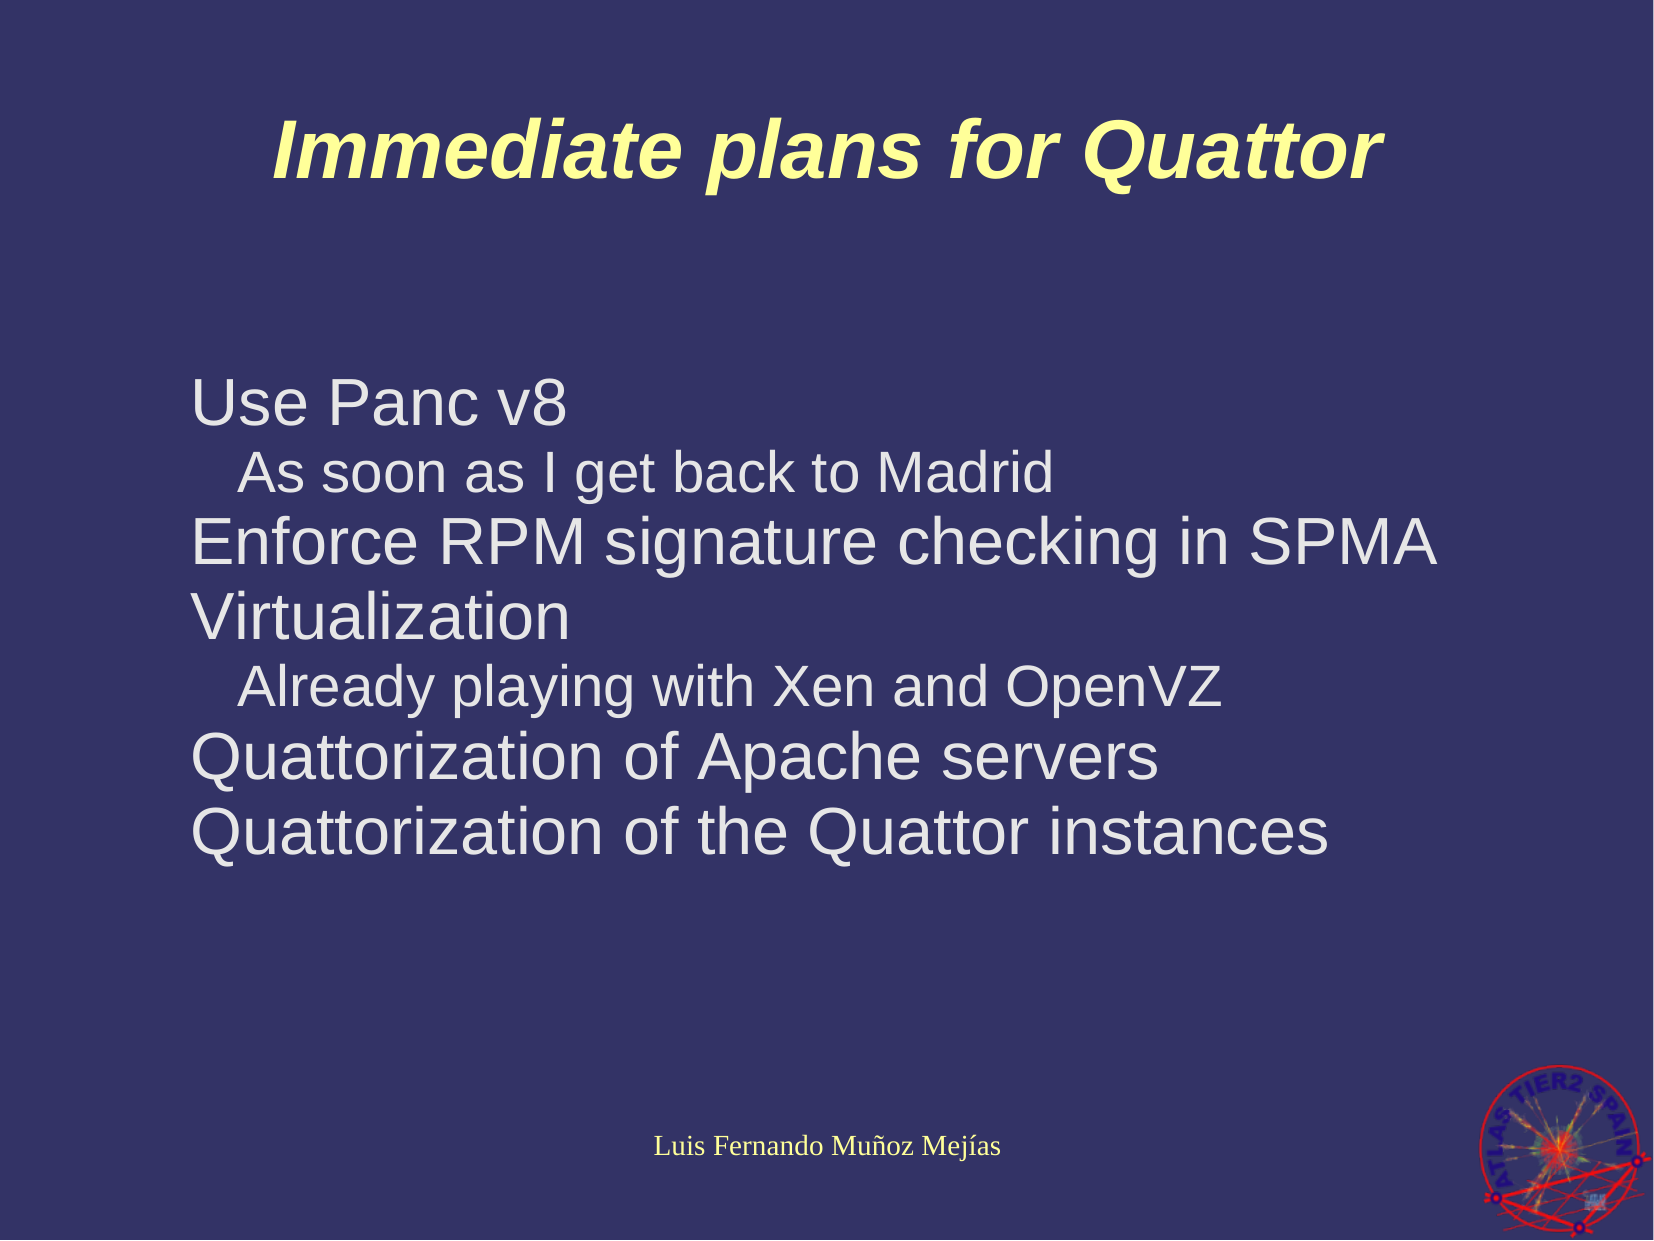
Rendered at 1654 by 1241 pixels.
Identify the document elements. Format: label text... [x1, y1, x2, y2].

picture [1476, 1062, 1654, 1241]
list Use Panc v8 As soon as I get back to Madrid Enforce RPM signature checking in SPMA Virtualization Already playing with Xen and OpenVZ Quattorization of Apache servers Quattorization of the Quattor instances [178, 364, 1570, 1147]
title Immediate plans for Quattor [121, 46, 1534, 254]
